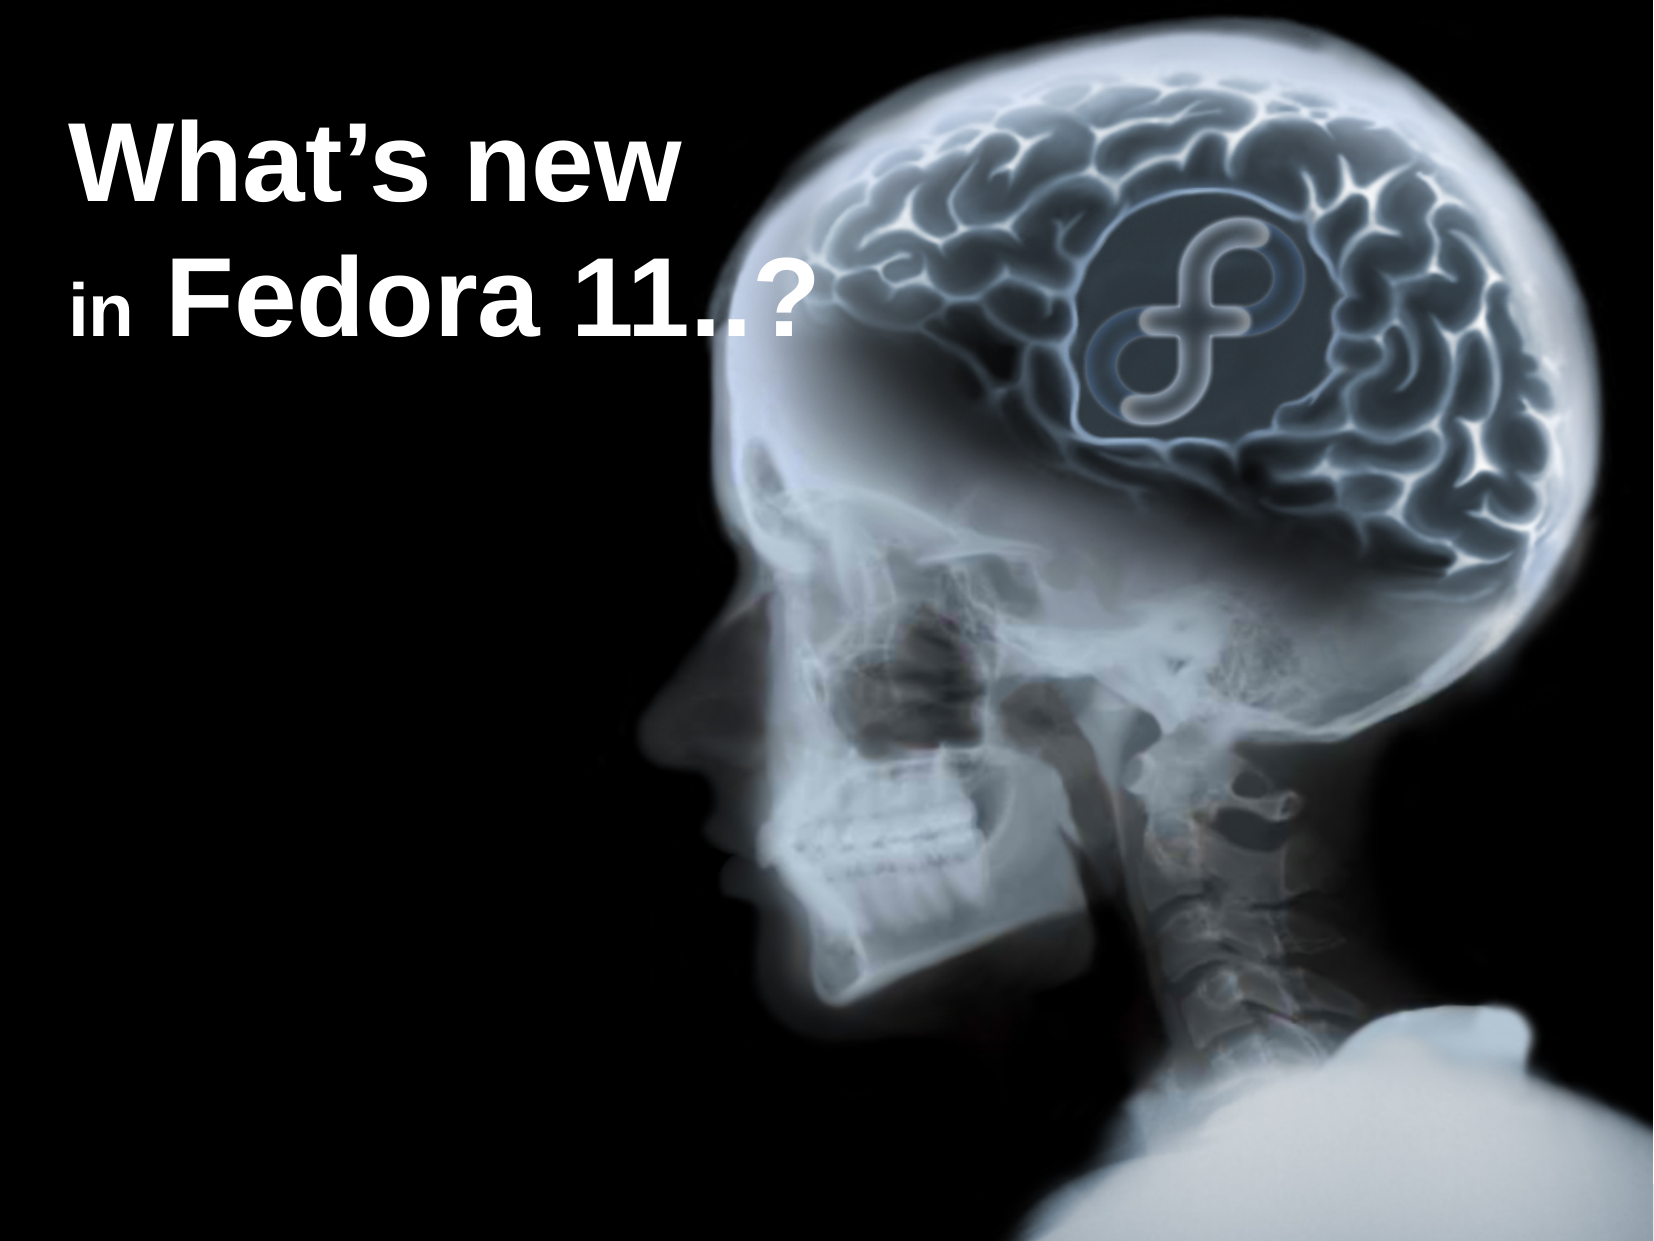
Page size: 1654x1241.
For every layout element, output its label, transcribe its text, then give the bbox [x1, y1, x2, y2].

text_box What’s new in Fedora 11..? [53, 81, 933, 367]
picture [0, 0, 1654, 1241]
